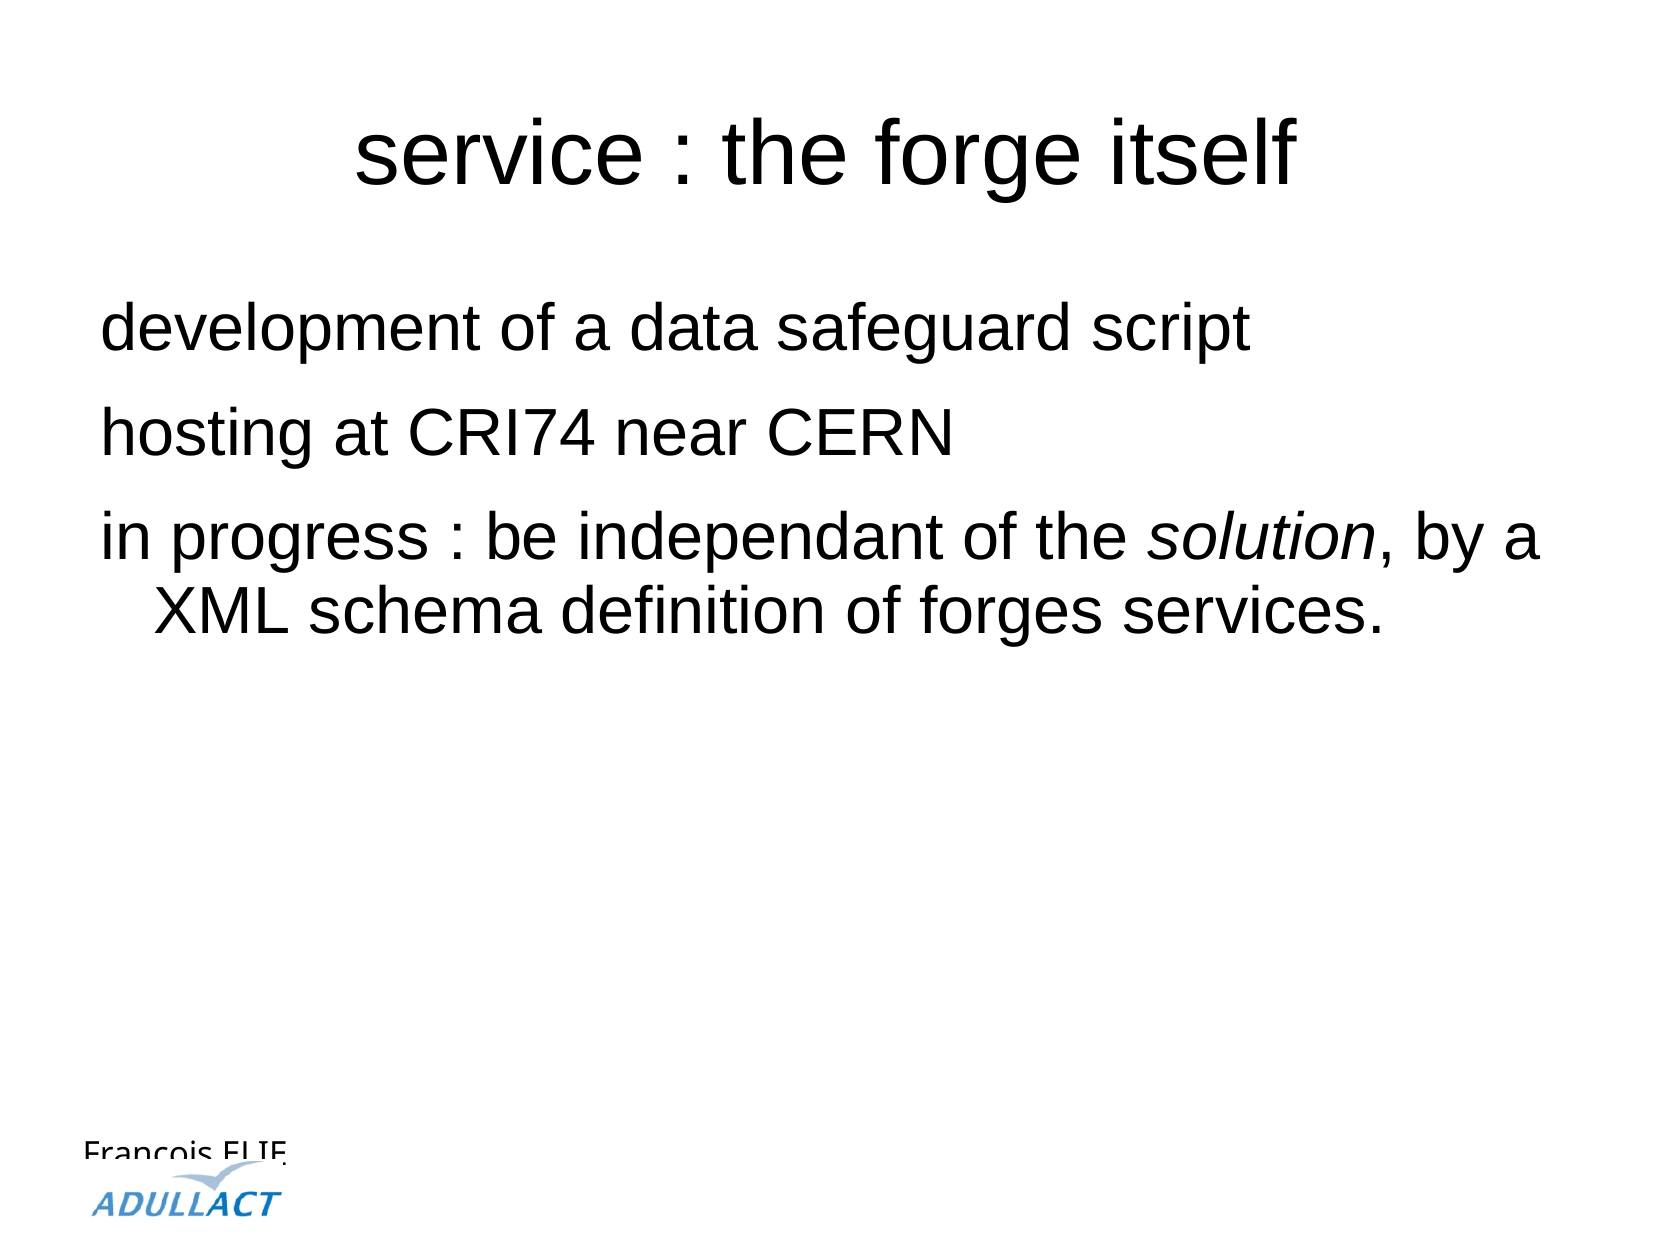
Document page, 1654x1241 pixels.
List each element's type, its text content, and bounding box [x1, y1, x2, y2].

title service : the forge itself [82, 49, 1571, 257]
list development of a data safeguard script hosting at CRI74 near CERN in progress : be independant of the solution, by a XML schema definition of forges services. [82, 290, 1571, 1109]
picture [82, 1159, 283, 1221]
